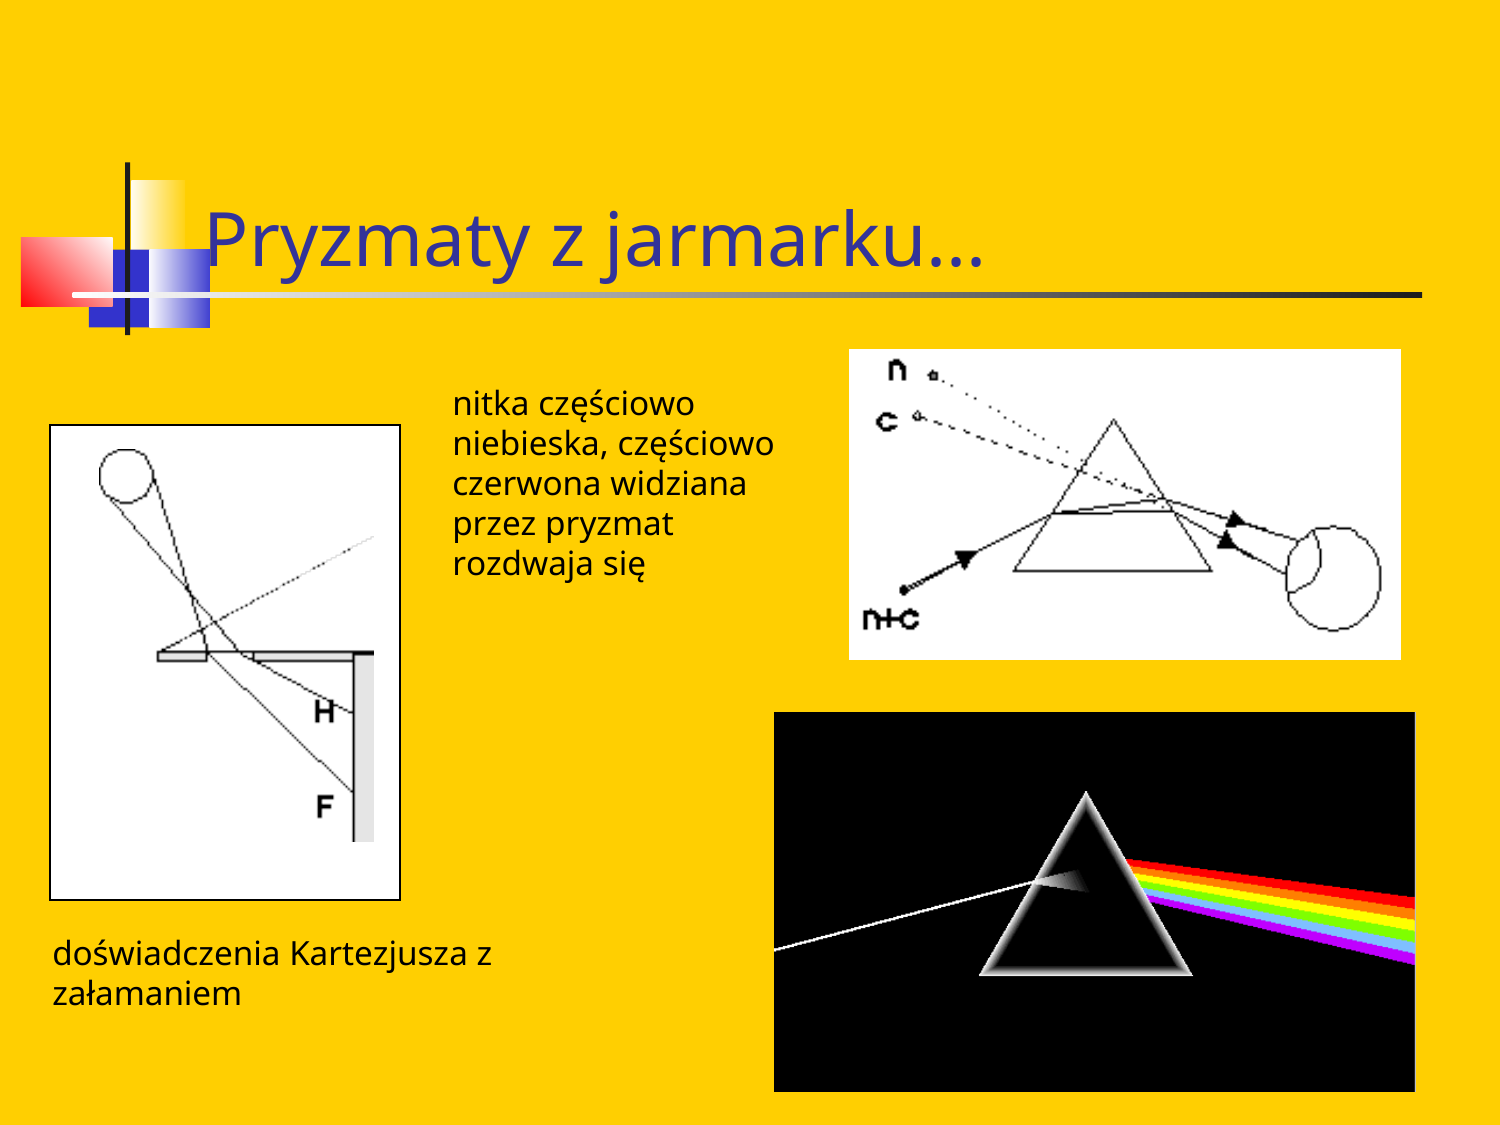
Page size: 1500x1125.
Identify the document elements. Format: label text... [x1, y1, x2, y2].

picture [99, 449, 374, 842]
text_box nitka częściowo niebieska, częściowo czerwona widziana przez pryzmat rozdwaja się [437, 374, 813, 590]
picture [774, 712, 1416, 1092]
title Pryzmaty z jarmarku... [188, 101, 1468, 289]
text_box [50, 424, 400, 900]
picture [849, 349, 1401, 660]
text_box doświadczenia Kartezjusza z załamaniem [37, 924, 563, 1021]
